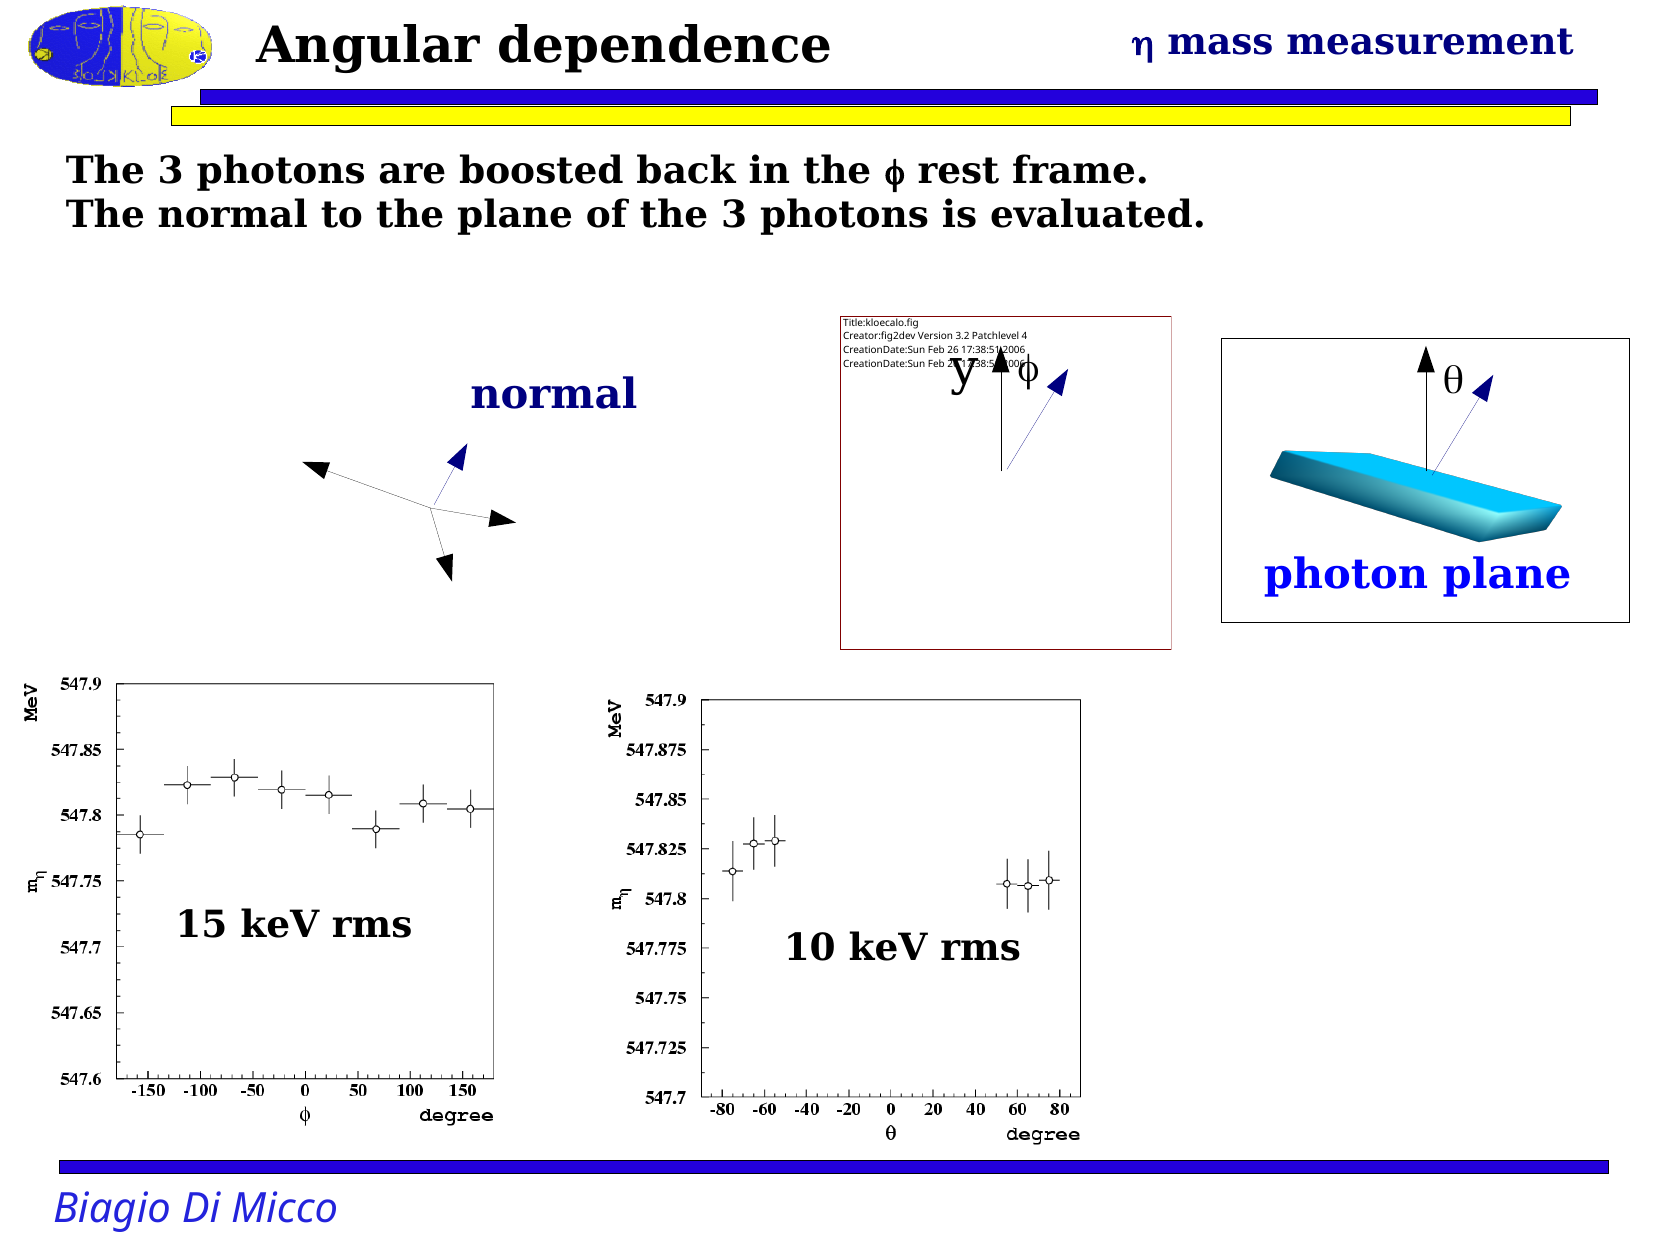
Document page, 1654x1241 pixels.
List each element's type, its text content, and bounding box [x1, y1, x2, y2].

text_box normal [470, 369, 762, 419]
text_box photon plane [1263, 549, 1601, 599]
picture [20, 2, 220, 89]
picture [600, 315, 1172, 1152]
picture [16, 633, 516, 1133]
text_box 15 keV rms [175, 901, 439, 946]
text_box q [1442, 364, 1506, 420]
text_box 10 keV rms [783, 925, 1047, 970]
text_box f [1017, 352, 1081, 408]
text_box y [950, 338, 986, 397]
text_box The 3 photons are boosted back in the f rest frame. The normal to the plane of the 3 photons is evaluated. [65, 148, 1640, 242]
text_box Angular dependence [256, 16, 1161, 75]
